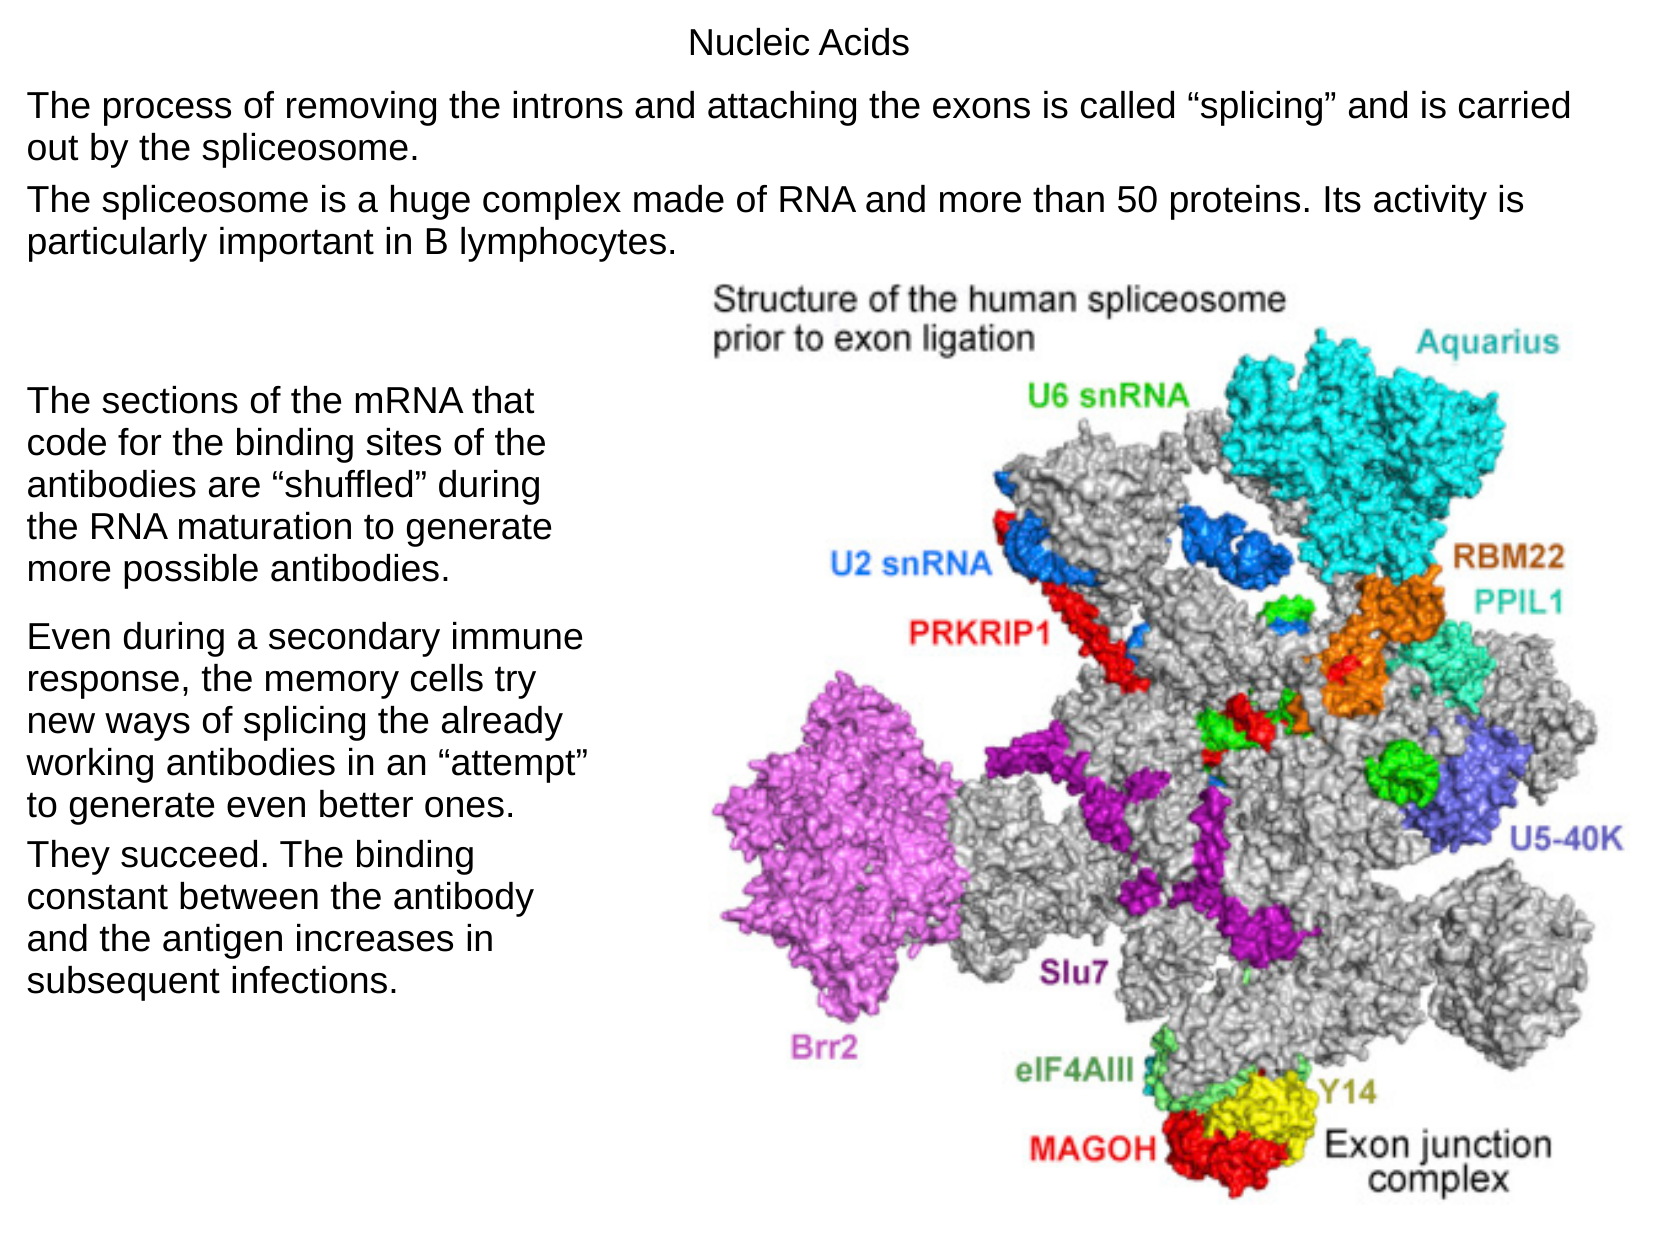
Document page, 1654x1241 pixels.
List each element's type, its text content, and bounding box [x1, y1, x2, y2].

text_box The process of removing the introns and attaching the exons is called “splicing” and is carried out by the spliceosome. [11, 76, 1607, 176]
text_box Nucleic Acids [673, 14, 1654, 71]
text_box They succeed. The binding constant between the antibody and the antigen increases in subsequent infections. [11, 826, 615, 1010]
text_box The sections of the mRNA that code for the binding sites of the antibodies are “shuffled” during the RNA maturation to generate more possible antibodies. [11, 371, 615, 597]
text_box Even during a secondary immune response, the memory cells try new ways of splicing the already working antibodies in an “attempt” to generate even better ones. [11, 608, 615, 826]
picture [708, 283, 1630, 1205]
text_box The spliceosome is a huge complex made of RNA and more than 50 proteins. Its activity is particularly important in B lymphocytes. [11, 170, 1595, 270]
